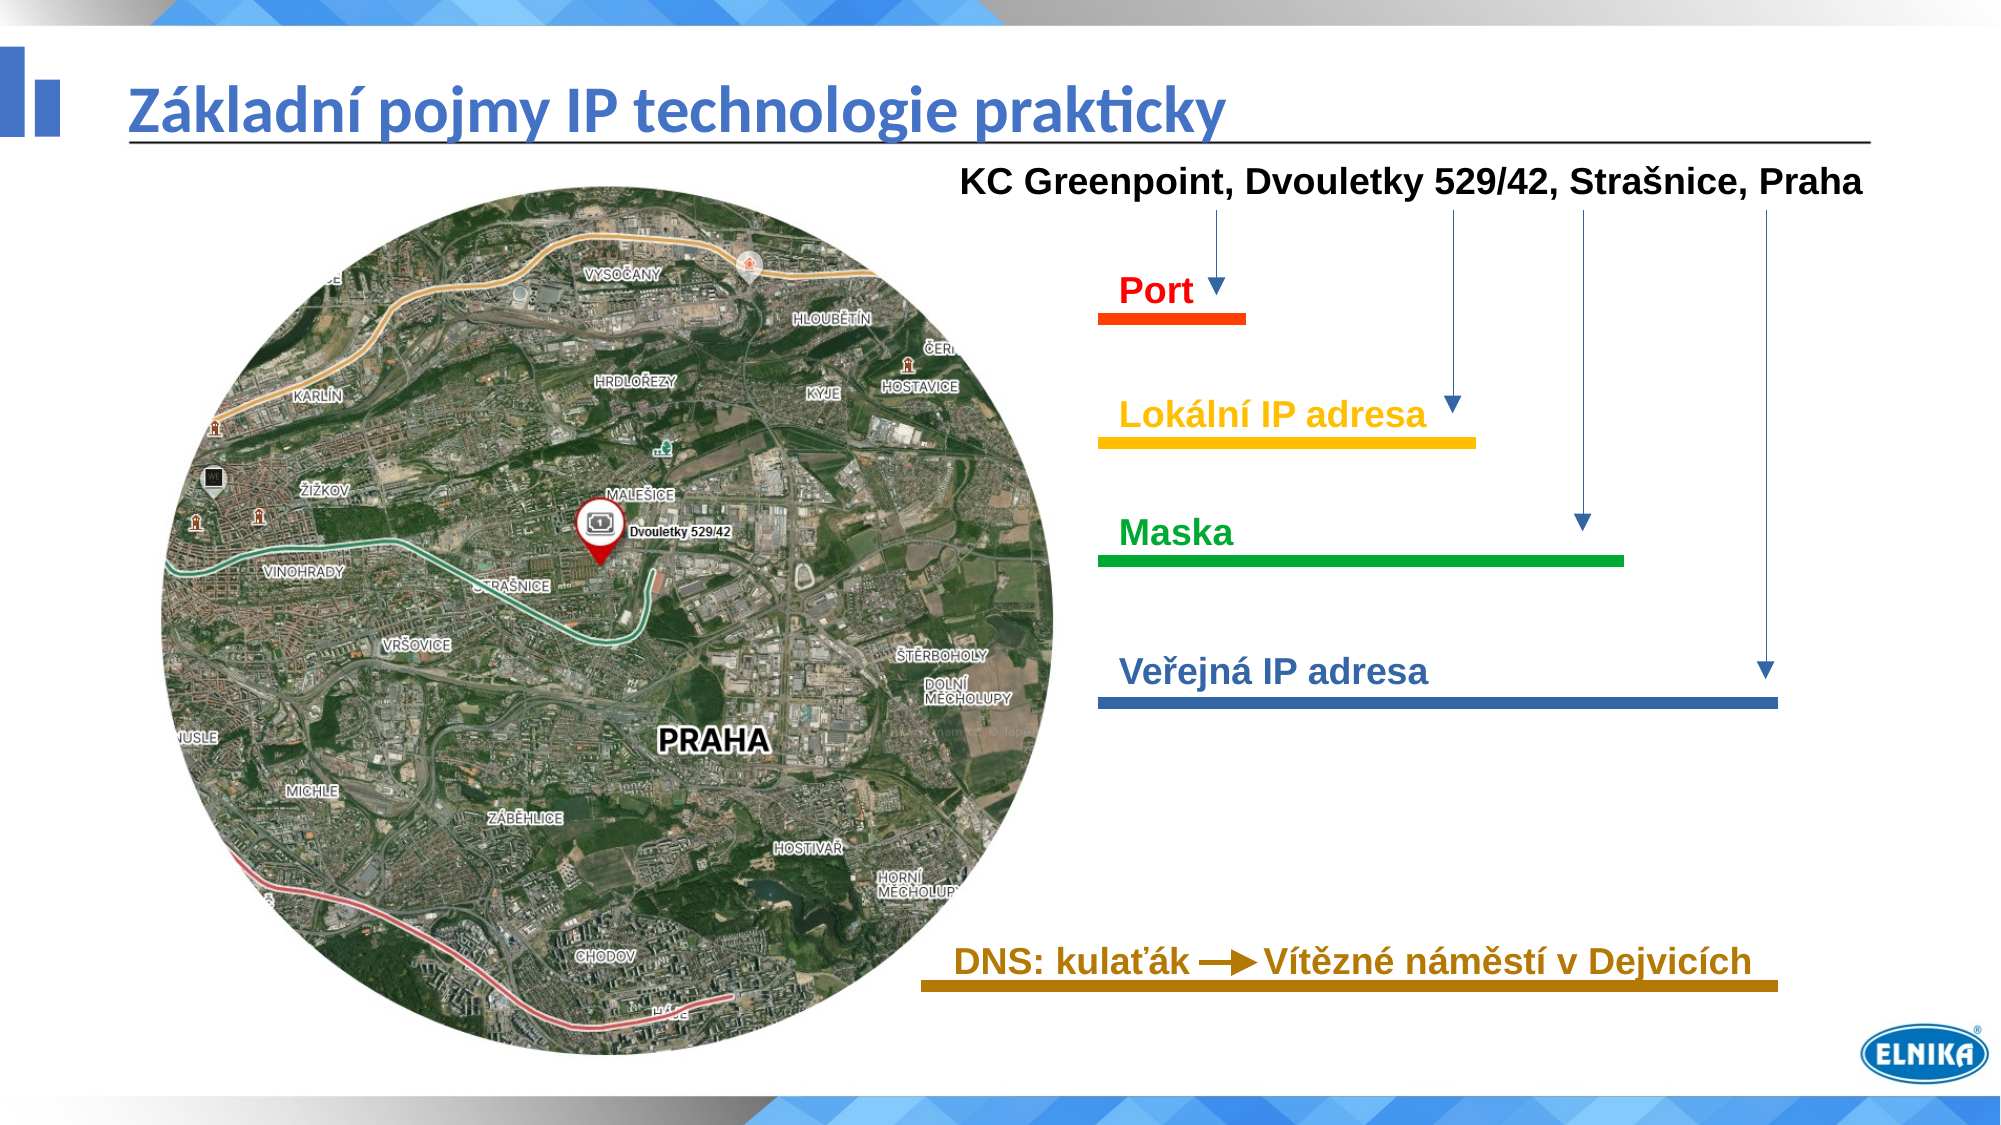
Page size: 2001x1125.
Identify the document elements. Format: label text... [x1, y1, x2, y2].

text_box DNS: kulaťák Vítězné náměstí v Dejvicích [938, 933, 1837, 1033]
text_box Lokální IP adresa [1104, 386, 1459, 486]
text_box KC Greenpoint, Dvouletky 529/42, Strašnice, Praha [944, 153, 1920, 253]
text_box Veřejná IP adresa [1104, 643, 1577, 701]
text_box Základní pojmy IP technologie prakticky [78, 58, 1270, 154]
text_box Maska [1104, 504, 1459, 555]
text_box Port [1454, 262, 1459, 320]
text_box Port [1104, 262, 1453, 320]
picture [0, 0, 2001, 1125]
